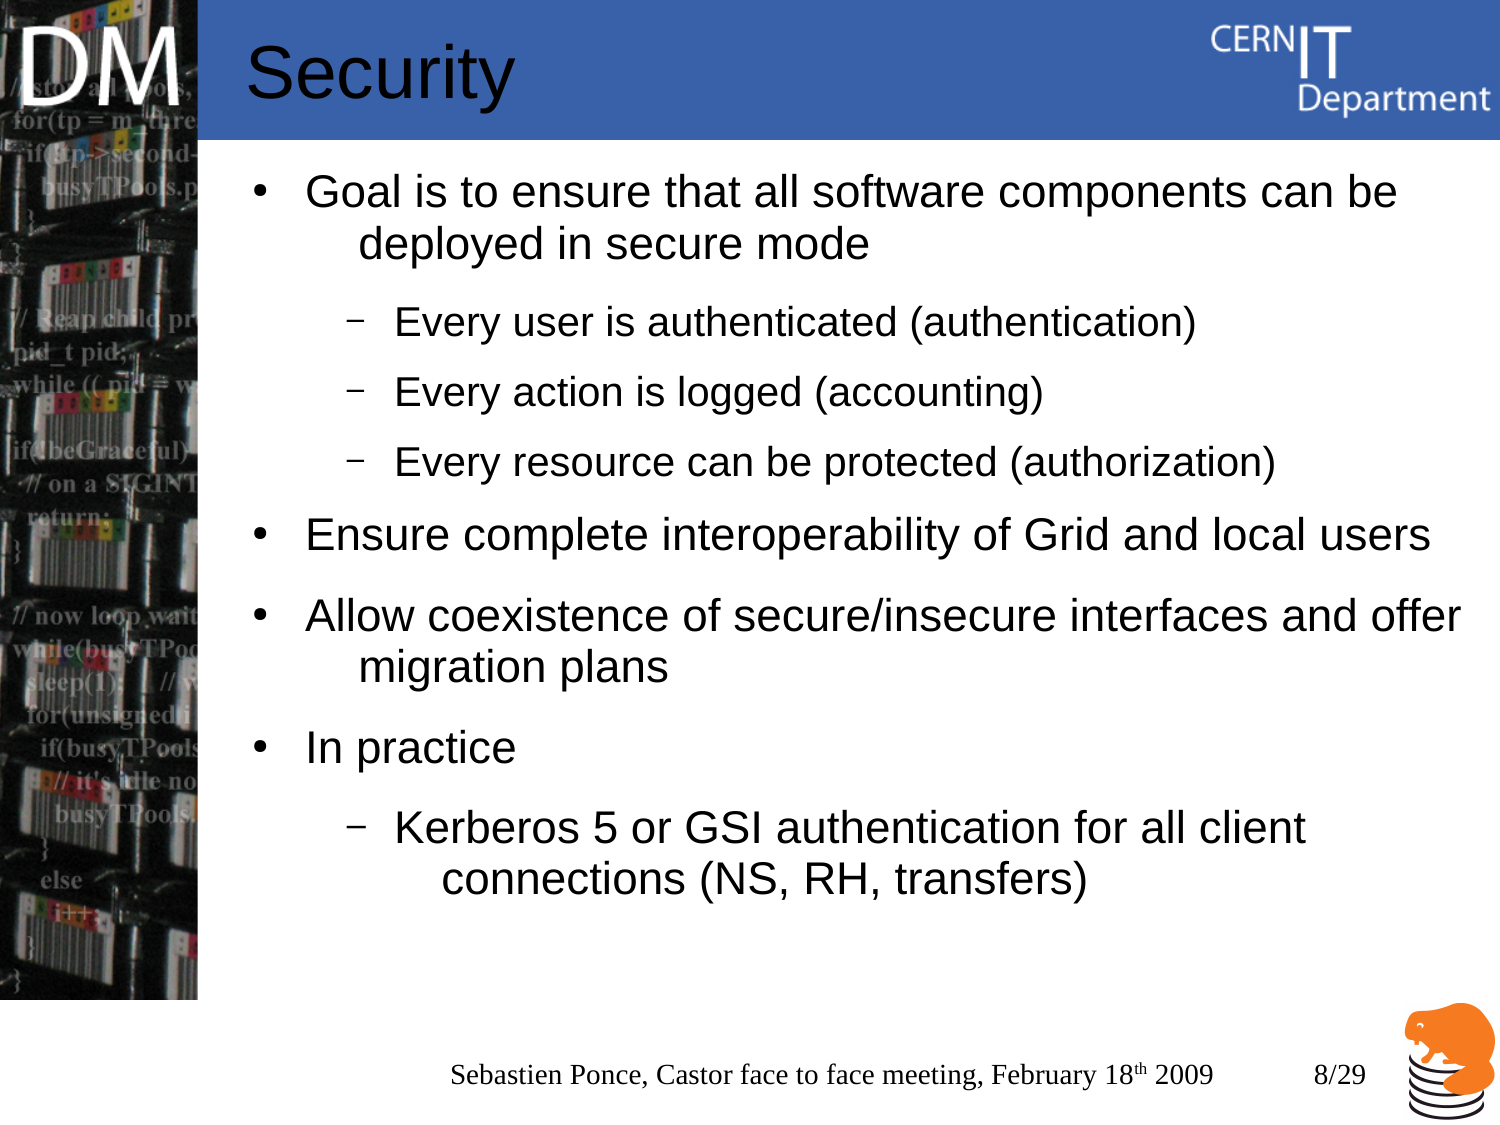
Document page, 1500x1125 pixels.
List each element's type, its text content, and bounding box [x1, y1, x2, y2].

picture [198, 0, 1500, 140]
list Goal is to ensure that all software components can be deployed in secure mode Every user is authenticated (authentication) Every action is logged (accounting) Every resource can be protected (authorization) Ensure complete interoperability of Grid and local users Allow coexistence of secure/insecure interfaces and offer migration plans In practice Kerberos 5 or GSI authentication for all client connections (NS, RH, transfers) [201, 151, 1481, 995]
title Security [230, 0, 1181, 138]
picture [1404, 1003, 1495, 1120]
